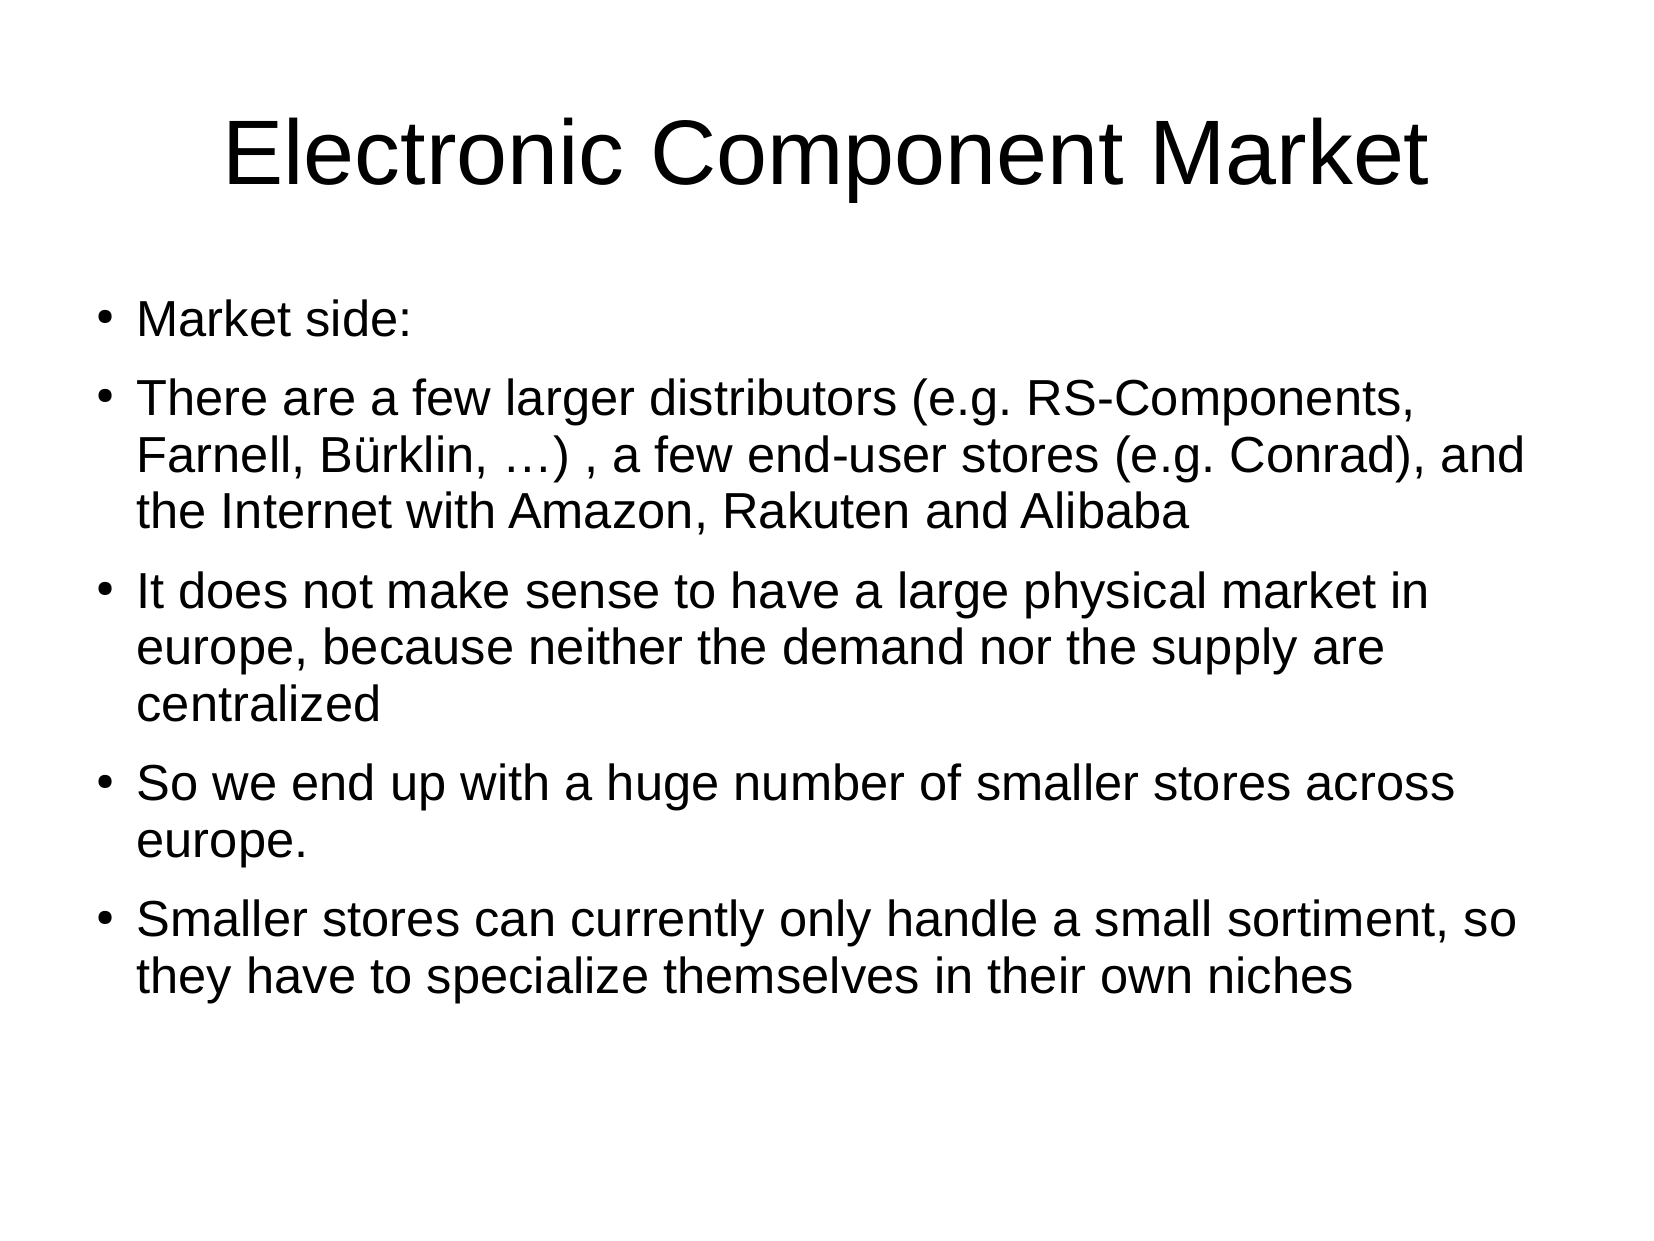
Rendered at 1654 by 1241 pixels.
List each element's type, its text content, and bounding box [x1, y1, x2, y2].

title Electronic Component Market [82, 49, 1571, 257]
list Market side: There are a few larger distributors (e.g. RS-Components, Farnell, Bürklin, …) , a few end-user stores (e.g. Conrad), and the Internet with Amazon, Rakuten and Alibaba It does not make sense to have a large physical market in europe, because neither the demand nor the supply are centralized So we end up with a huge number of smaller stores across europe. Smaller stores can currently only handle a small sortiment, so they have to specialize themselves in their own niches [82, 290, 1571, 1010]
